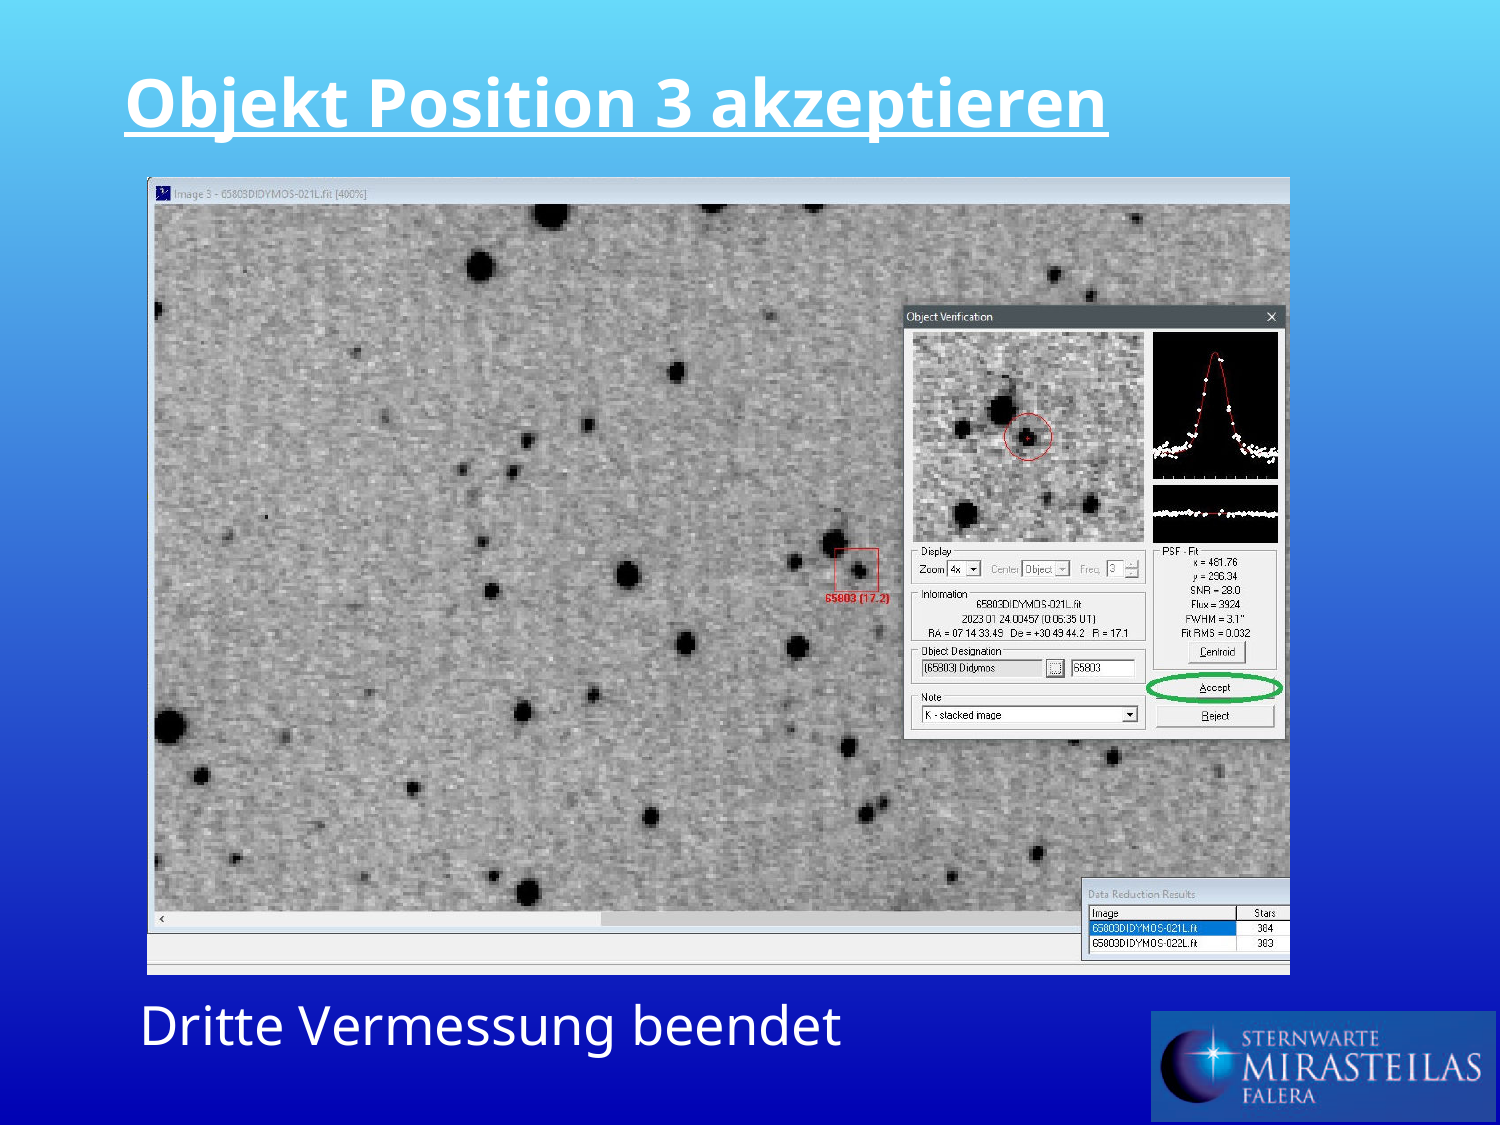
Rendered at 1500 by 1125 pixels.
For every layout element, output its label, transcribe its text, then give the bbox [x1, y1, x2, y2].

picture [1151, 1011, 1496, 1122]
text_box Objekt Position 3 akzeptieren Dritte Vermessung beendet [94, 53, 1430, 680]
picture [147, 177, 1290, 975]
